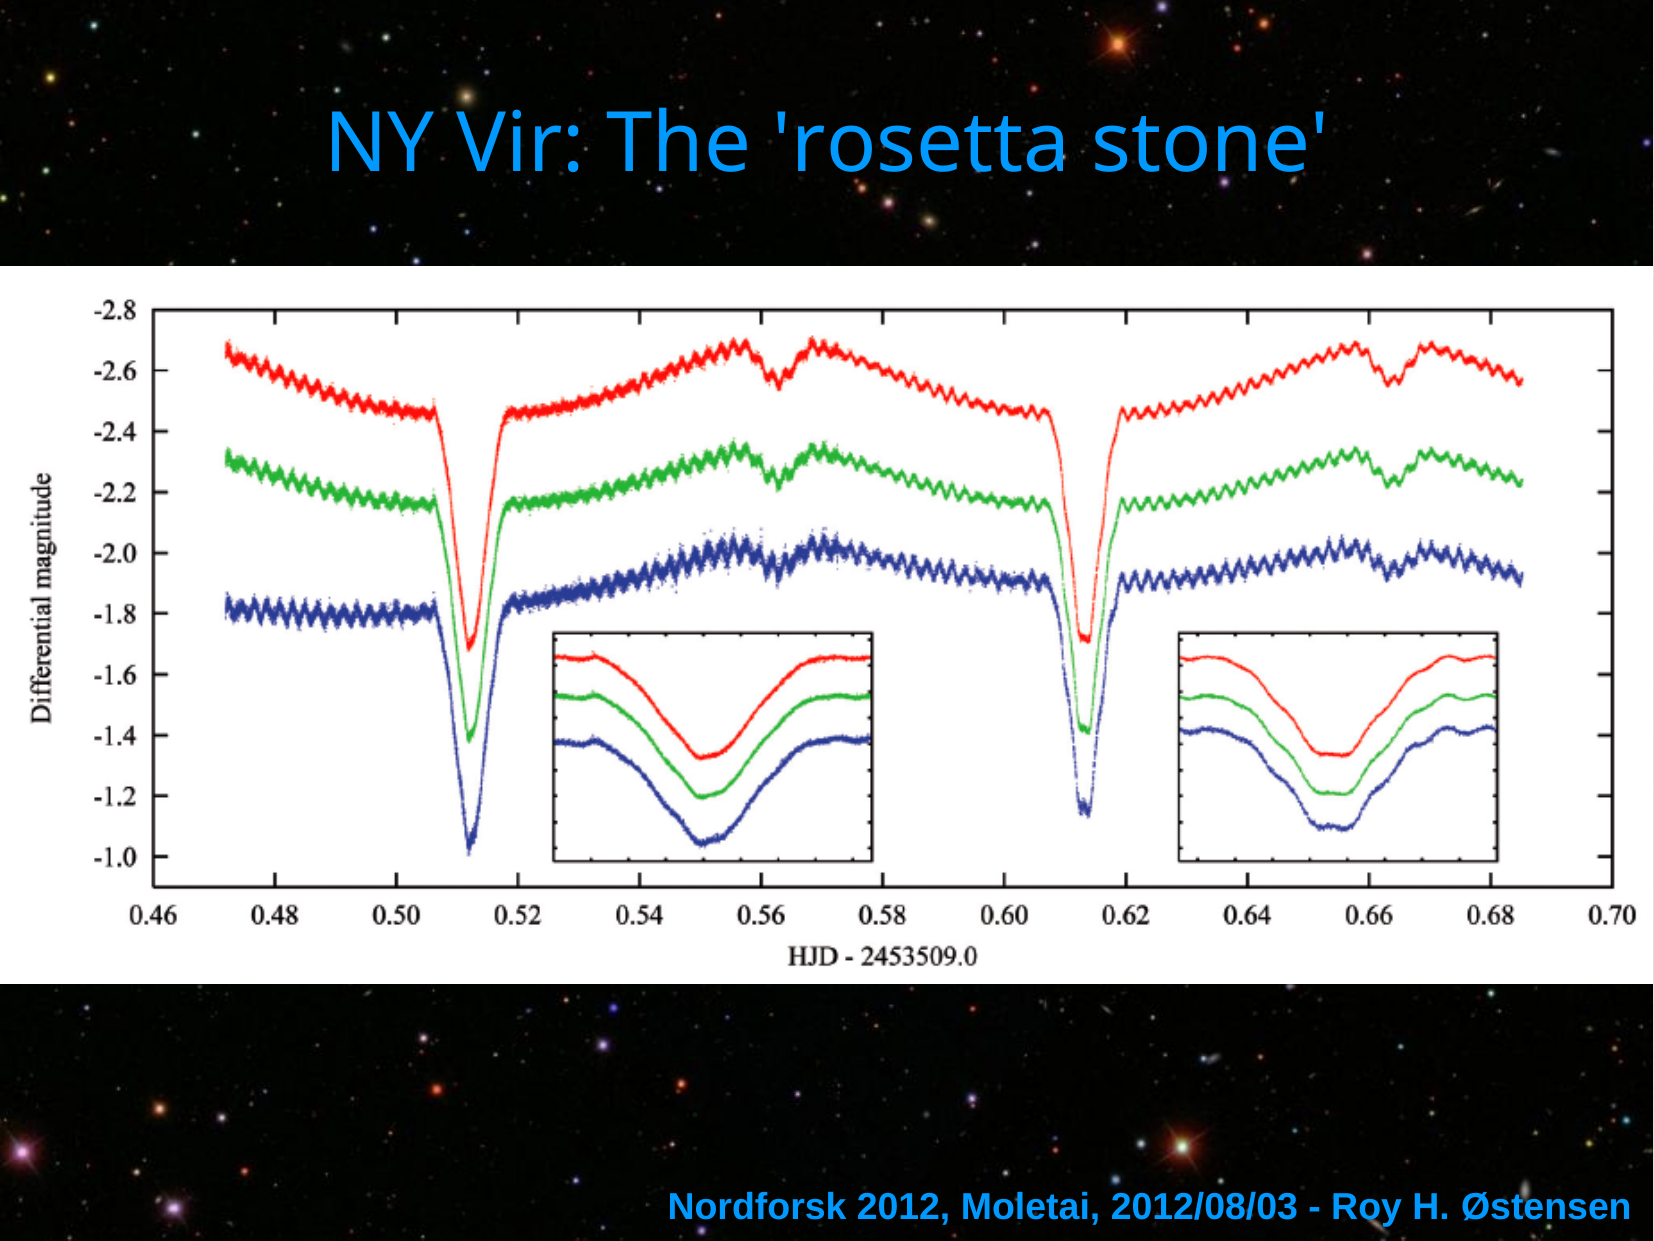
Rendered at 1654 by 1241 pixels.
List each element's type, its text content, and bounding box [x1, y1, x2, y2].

title NY Vir: The 'rosetta stone' [121, 79, 1534, 199]
list Observational study by Vučković (Ph.D. Thesis), details in Vučković et al. A&A, 2007, 2009 Observational data from VLT with Ultracam 3-channel photometry and UVES high-resolution spectroscopy [134, 984, 1516, 1118]
picture [0, 0, 1654, 1241]
